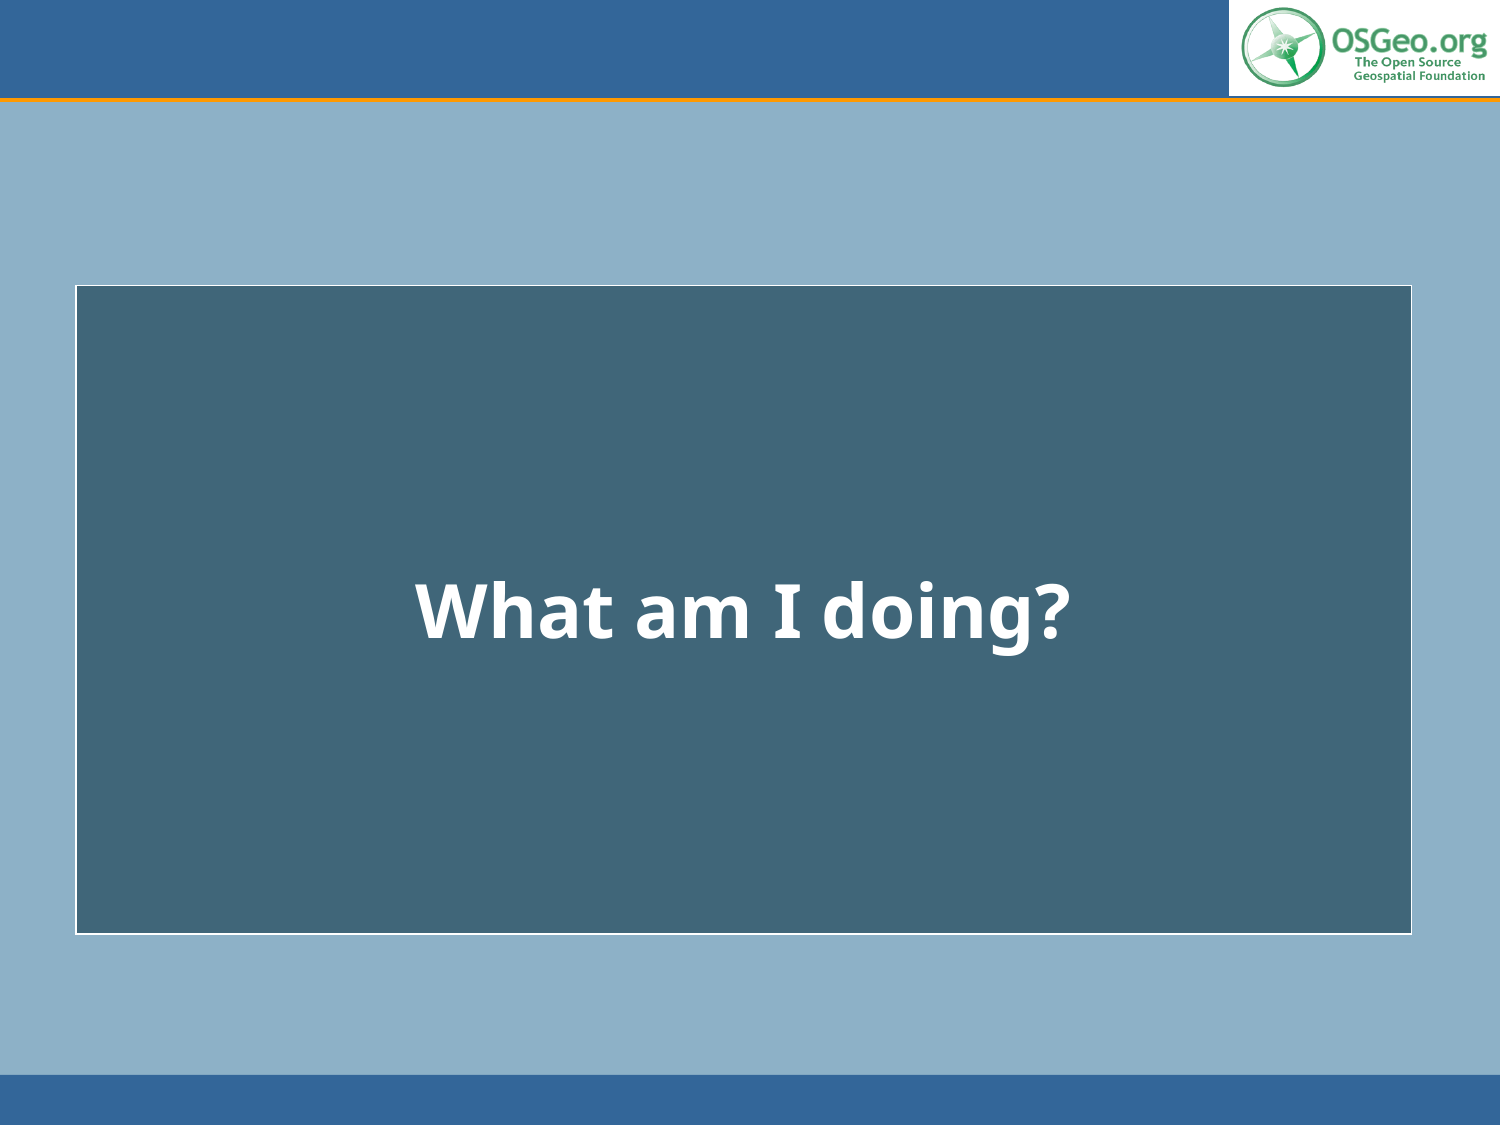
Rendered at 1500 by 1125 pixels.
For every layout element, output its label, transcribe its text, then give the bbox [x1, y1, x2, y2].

text_box What am I doing? [75, 285, 1412, 935]
picture [1228, 0, 1500, 97]
